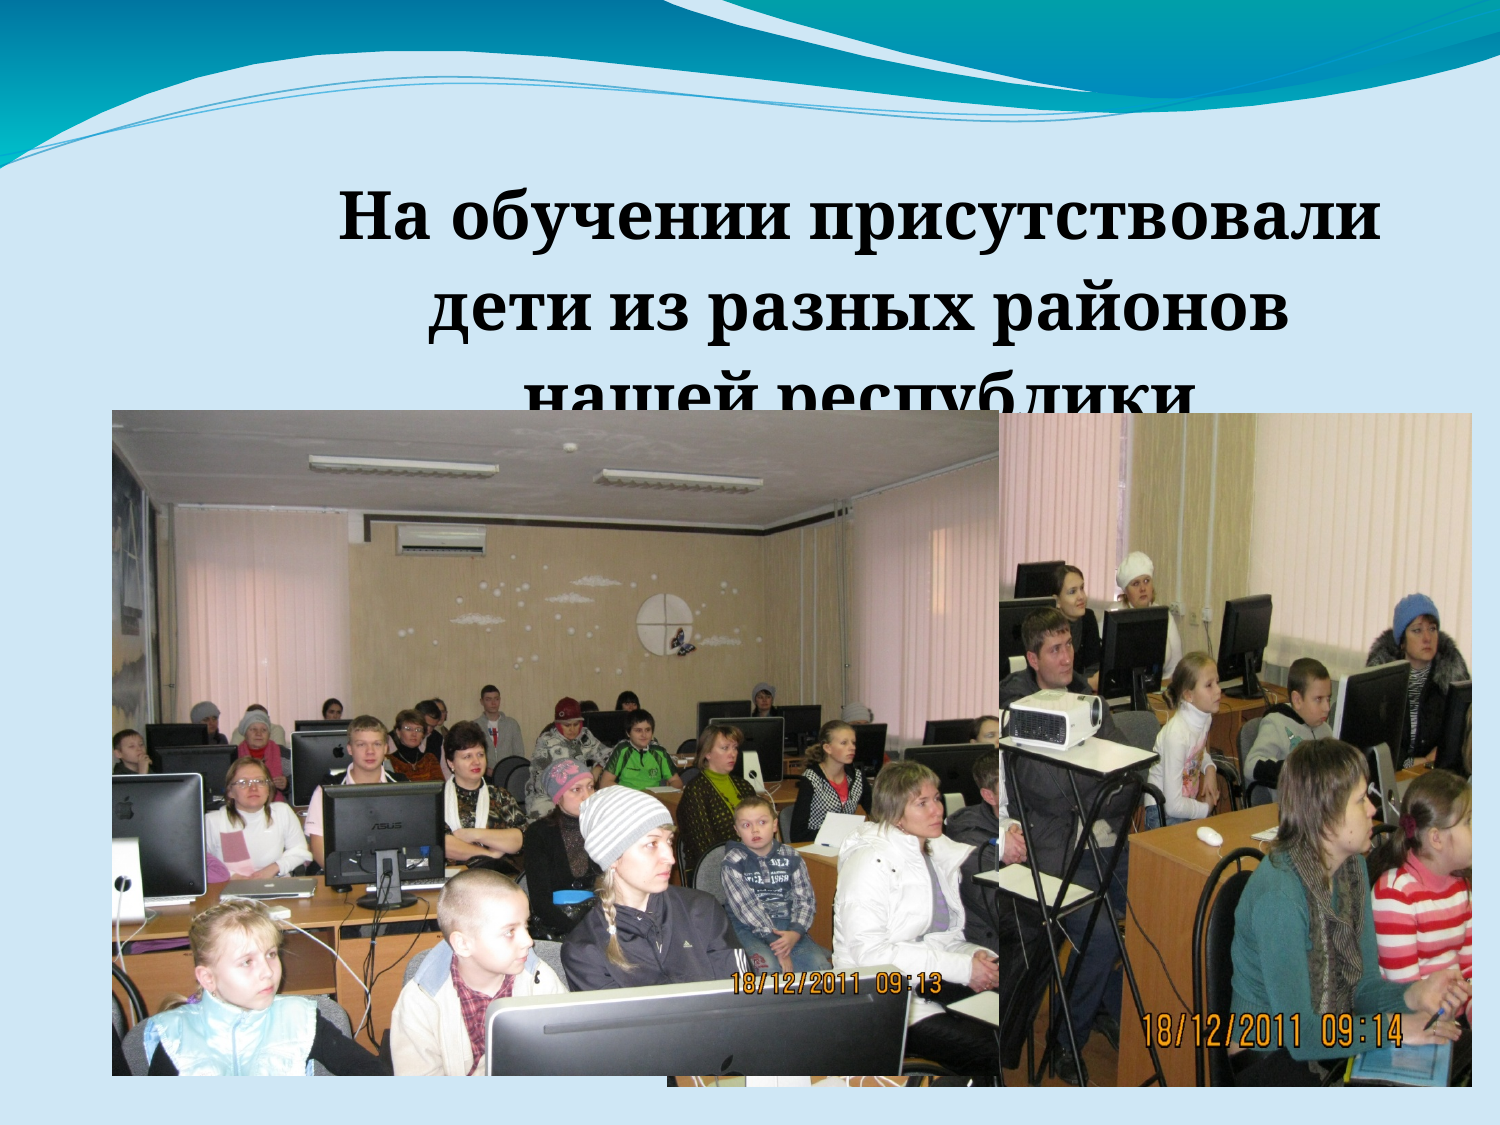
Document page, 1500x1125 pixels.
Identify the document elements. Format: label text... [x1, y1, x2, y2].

text_box На обучении присутствовали дети из разных районов нашей республики [224, 160, 1496, 449]
picture [112, 410, 1472, 1087]
